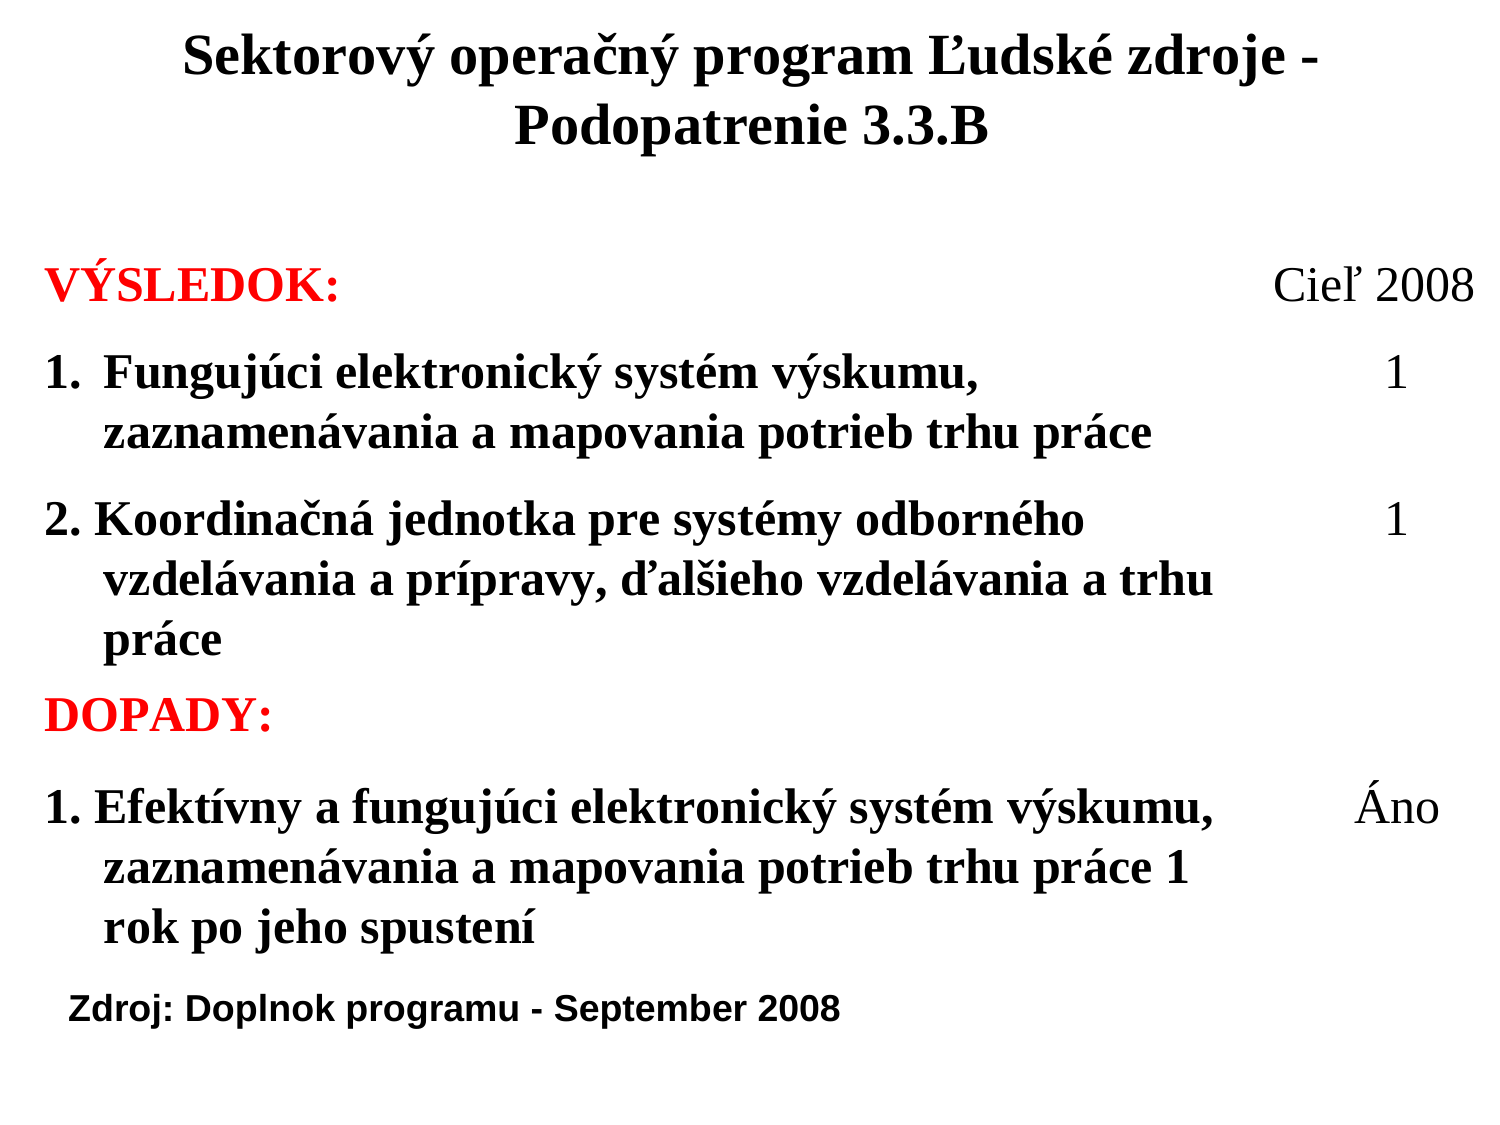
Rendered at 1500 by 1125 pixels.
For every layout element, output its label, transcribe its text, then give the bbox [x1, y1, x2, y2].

text_box Zdroj: Doplnok programu - September 2008 [53, 976, 857, 1037]
title Sektorový operačný program Ľudské zdroje - Podopatrenie 3.3.B [76, 0, 1427, 173]
table_cell 2. Koordinačná jednotka pre systémy odborného vzdelávania a prípravy, ďalšieho vzdelávania a trhu práce [29, 478, 1240, 674]
table_header Cieľ 2008 [1240, 243, 1500, 331]
table_cell Áno [1240, 766, 1500, 961]
table_cell 1 [1240, 331, 1500, 478]
table_cell 1 [1240, 478, 1500, 674]
table_cell Fungujúci elektronický systém výskumu, zaznamenávania a mapovania potrieb trhu práce [29, 331, 1240, 478]
table_cell 1. Efektívny a fungujúci elektronický systém výskumu, zaznamenávania a mapovania potrieb trhu práce 1 rok po jeho spustení [29, 766, 1240, 961]
table_cell [1240, 674, 1500, 766]
table_cell DOPADY: [29, 674, 1240, 766]
table_header VÝSLEDOK: [29, 243, 1240, 331]
